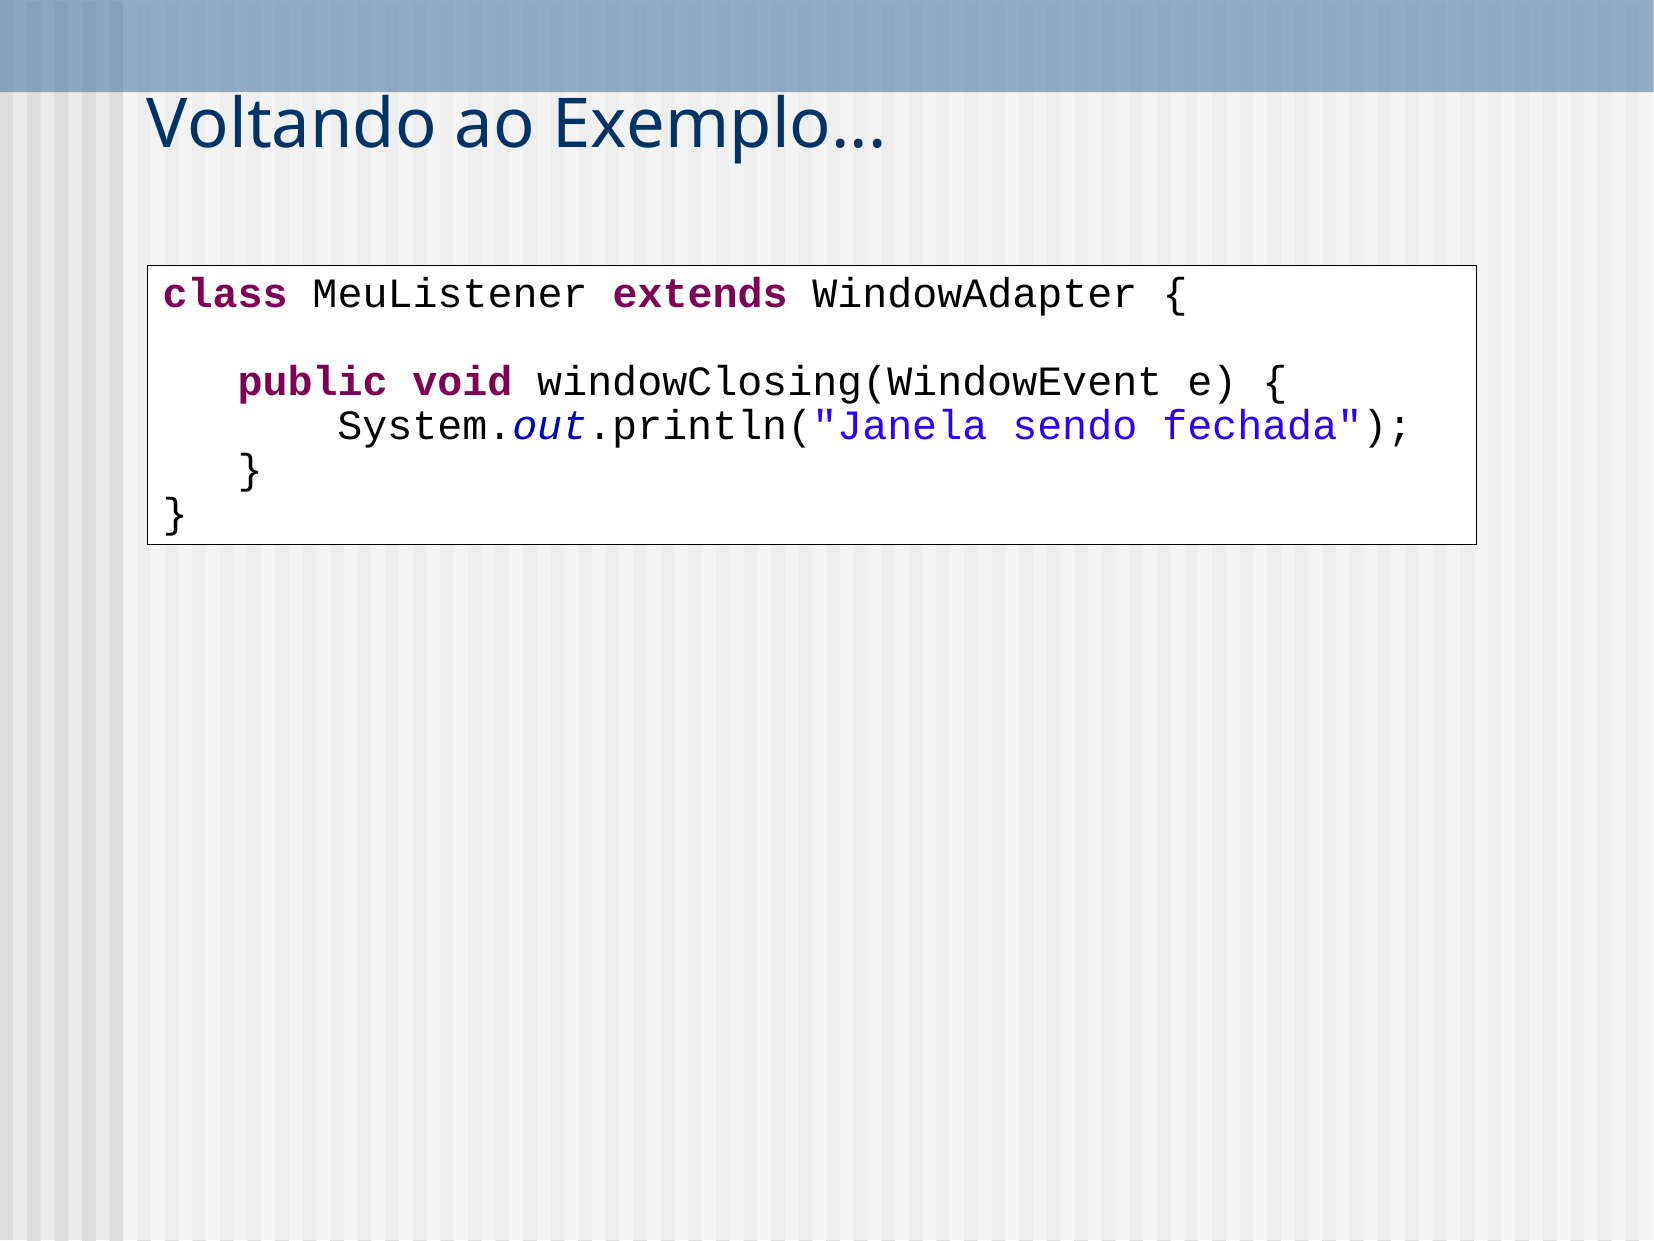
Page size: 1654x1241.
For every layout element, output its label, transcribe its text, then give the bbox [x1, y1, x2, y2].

title Voltando ao Exemplo... [146, 29, 1536, 212]
text_box class MeuListener extends WindowAdapter { public void windowClosing(WindowEvent e) { System.out.println("Janela sendo fechada"); } } [147, 265, 1477, 540]
